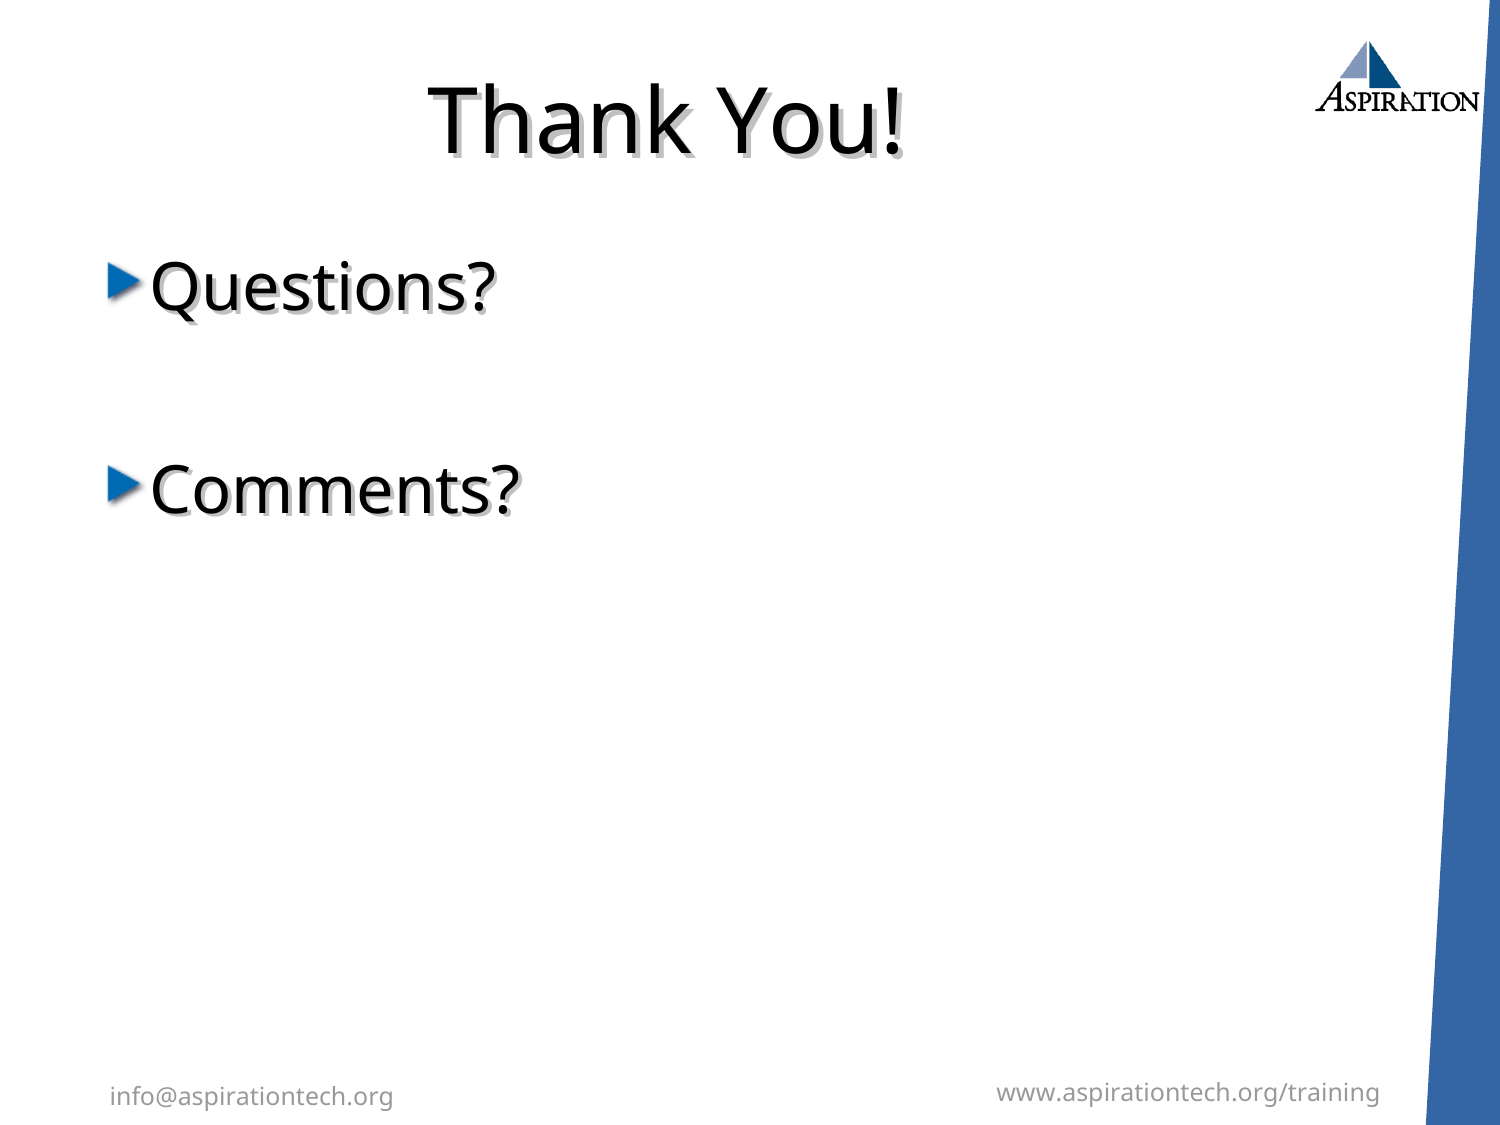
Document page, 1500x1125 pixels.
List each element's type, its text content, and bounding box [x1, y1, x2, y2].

list Questions? Comments? [49, 238, 1447, 892]
title Thank You! [49, 19, 1284, 206]
picture [1315, 41, 1480, 120]
